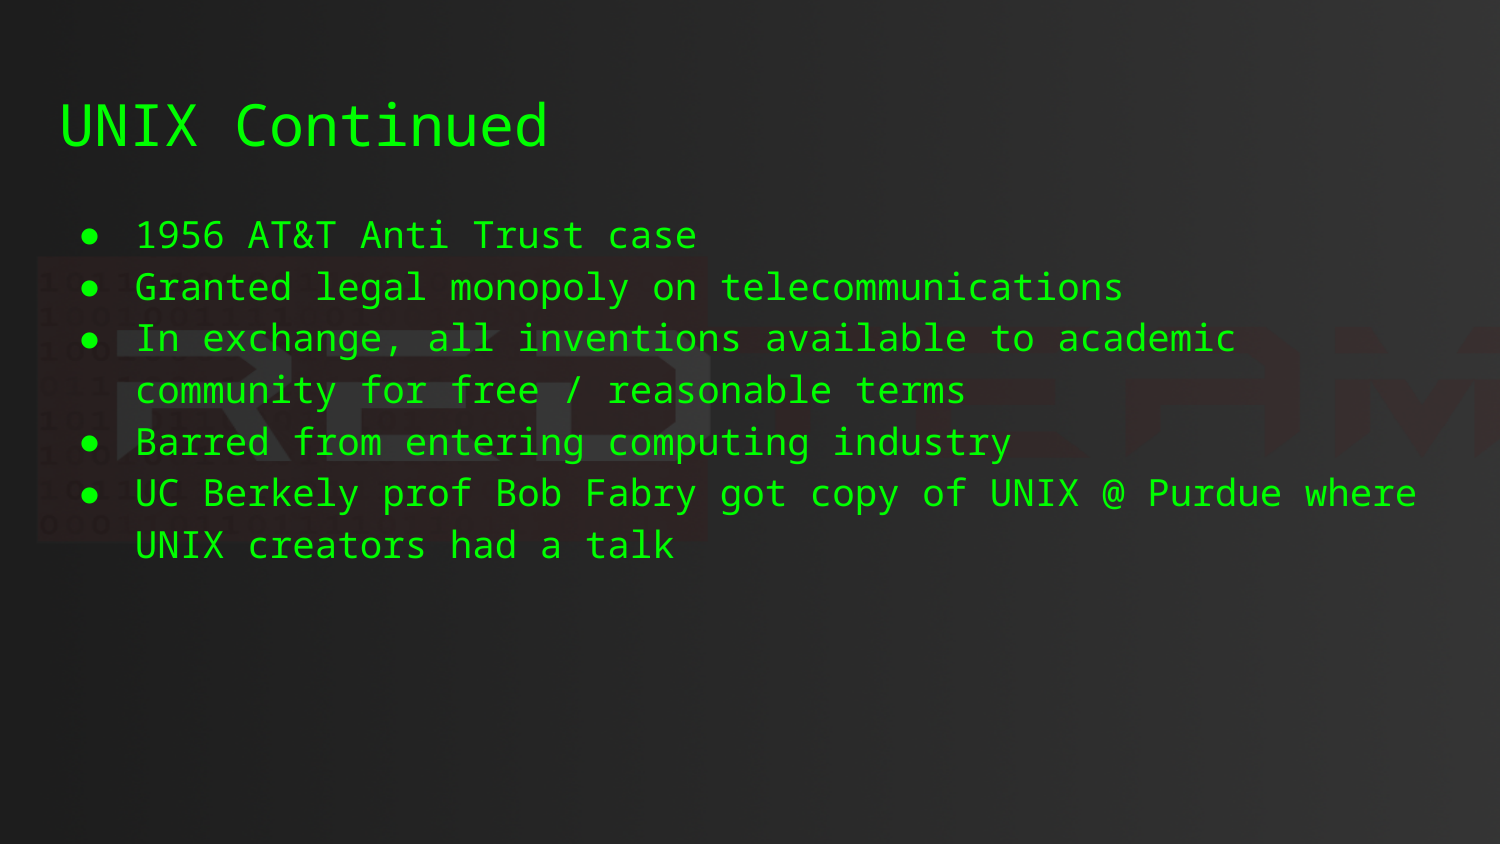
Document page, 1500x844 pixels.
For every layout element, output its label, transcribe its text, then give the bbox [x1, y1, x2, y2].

list 1956 AT&T Anti Trust case Granted legal monopoly on telecommunications In exchange, all inventions available to academic community for free / reasonable terms Barred from entering computing industry UC Berkely prof Bob Fabry got copy of UNIX @ Purdue where UNIX creators had a talk [44, 189, 1443, 750]
picture [0, 0, 1500, 844]
title UNIX Continued [44, 72, 1443, 167]
